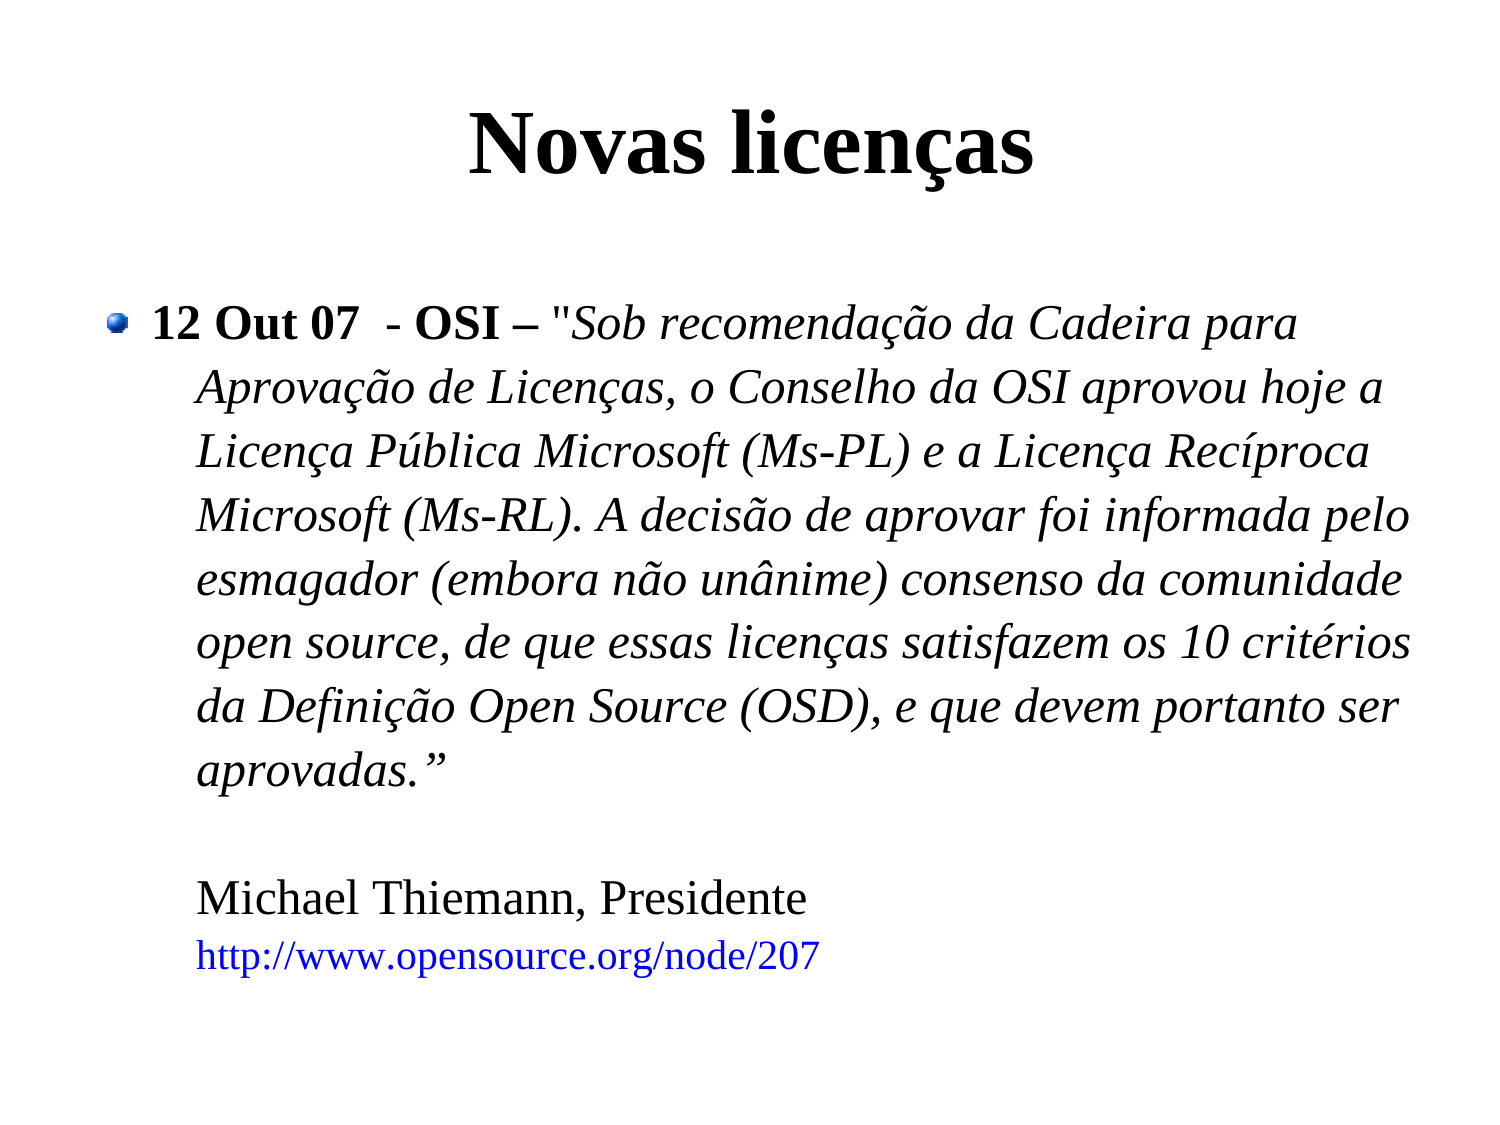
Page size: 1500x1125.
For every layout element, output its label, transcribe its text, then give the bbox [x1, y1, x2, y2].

text_box 12 Out 07 - OSI – "Sob recomendação da Cadeira para Aprovação de Licenças, o Conselho da OSI aprovou hoje a Licença Pública Microsoft (Ms-PL) e a Licença Recíproca Microsoft (Ms-RL). A decisão de aprovar foi informada pelo esmagador (embora não unânime) consenso da comunidade open source, de que essas licenças satisfazem os 10 critérios da Definição Open Source (OSD), e que devem portanto ser aprovadas.” Michael Thiemann, Presidente http://www.opensource.org/node/207 [92, 279, 1446, 1013]
title Novas licenças [87, 62, 1416, 223]
